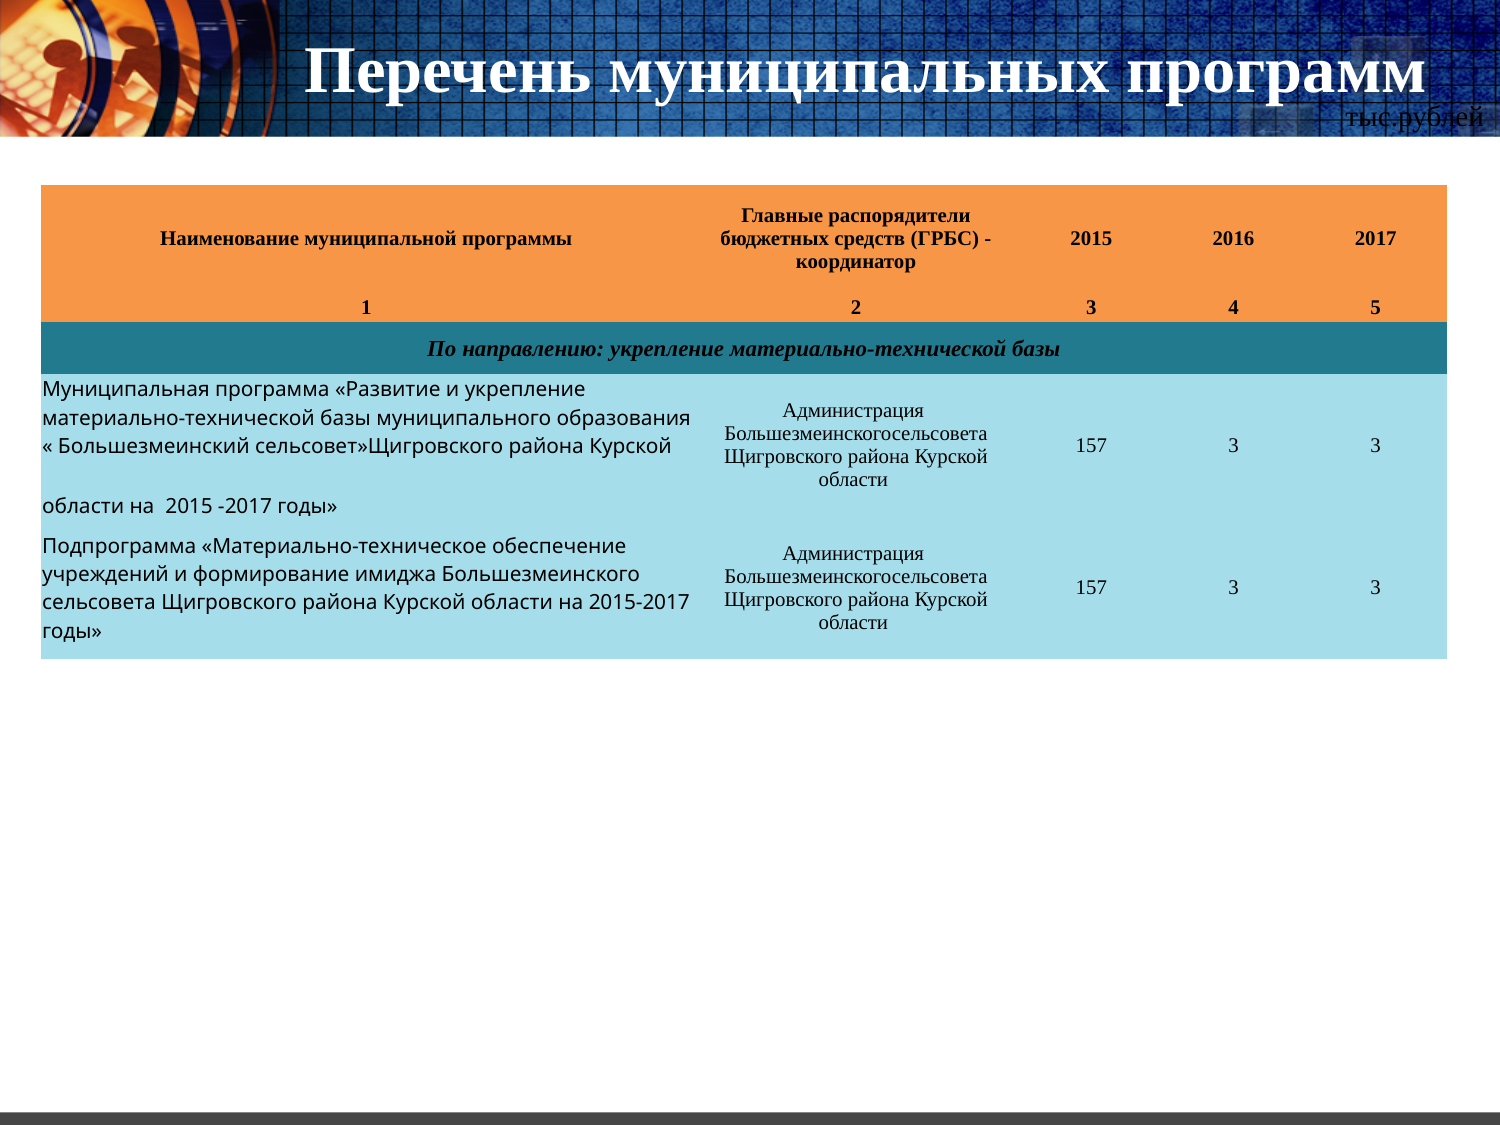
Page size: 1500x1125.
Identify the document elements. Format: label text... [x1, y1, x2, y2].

table_cell 3 [1162, 374, 1305, 516]
title Перечень муниципальных программ [289, 17, 1500, 111]
table_cell 157 [1020, 374, 1162, 516]
table_cell 3 [1020, 292, 1162, 322]
picture [0, 0, 1500, 138]
table_cell По направлению: укрепление материально-технической базы [41, 322, 1447, 374]
table_cell 3 [1305, 374, 1447, 516]
table_cell 5 [1305, 292, 1447, 322]
table_header 2015 [1020, 185, 1162, 292]
table_cell 3 [1305, 516, 1447, 659]
table_header 2016 [1162, 185, 1305, 292]
table_header Наименование муниципальной программы [41, 185, 692, 292]
table_cell Администрация Большезмеинскогосельсовета Щигровского района Курской области [692, 516, 1020, 659]
text_box тыс.рублей [1330, 90, 1500, 140]
table_cell 3 [1162, 516, 1305, 659]
table_cell 1 [41, 292, 692, 322]
table_cell 157 [1020, 516, 1162, 659]
table_cell Муниципальная программа «Развитие и укрепление материально-технической базы муниципального образования « Большезмеинский сельсовет»Щигровского района Курской области на 2015 -2017 годы» [41, 374, 692, 516]
table_header 2017 [1305, 185, 1447, 292]
table_cell Администрация Большезмеинскогосельсовета Щигровского района Курской области [692, 374, 1020, 516]
table_cell 4 [1162, 292, 1305, 322]
table_cell Подпрограмма «Материально-техническое обеспечение учреждений и формирование имиджа Большезмеинского сельсовета Щигровского района Курской области на 2015-2017 годы» [41, 516, 692, 659]
table_cell 2 [692, 292, 1020, 322]
table_header Главные распорядители бюджетных средств (ГРБС) -координатор [692, 185, 1020, 292]
